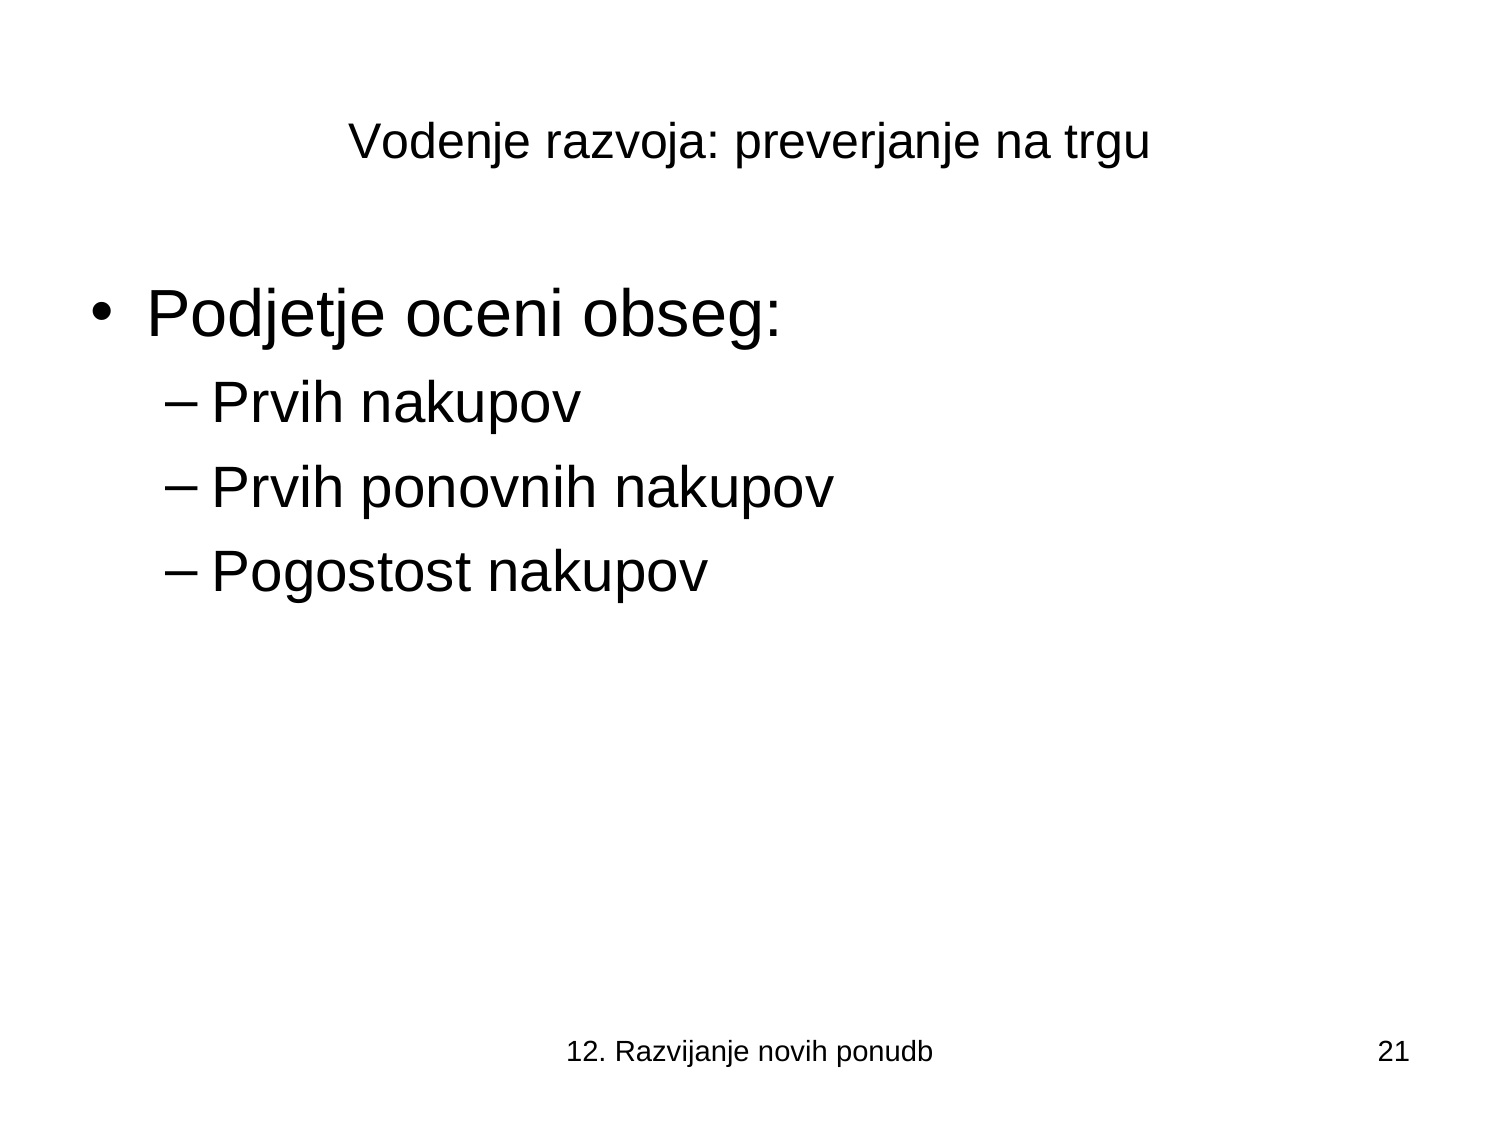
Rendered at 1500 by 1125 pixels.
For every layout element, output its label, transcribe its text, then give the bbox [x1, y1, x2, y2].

text_box 12. Razvijanje novih ponudb [512, 1024, 988, 1103]
title Vodenje razvoja: preverjanje na trgu [75, 45, 1426, 233]
list Podjetje oceni obseg: Prvih nakupov Prvih ponovnih nakupov Pogostost nakupov [75, 262, 1426, 1006]
text_box <number> [1074, 1024, 1426, 1103]
